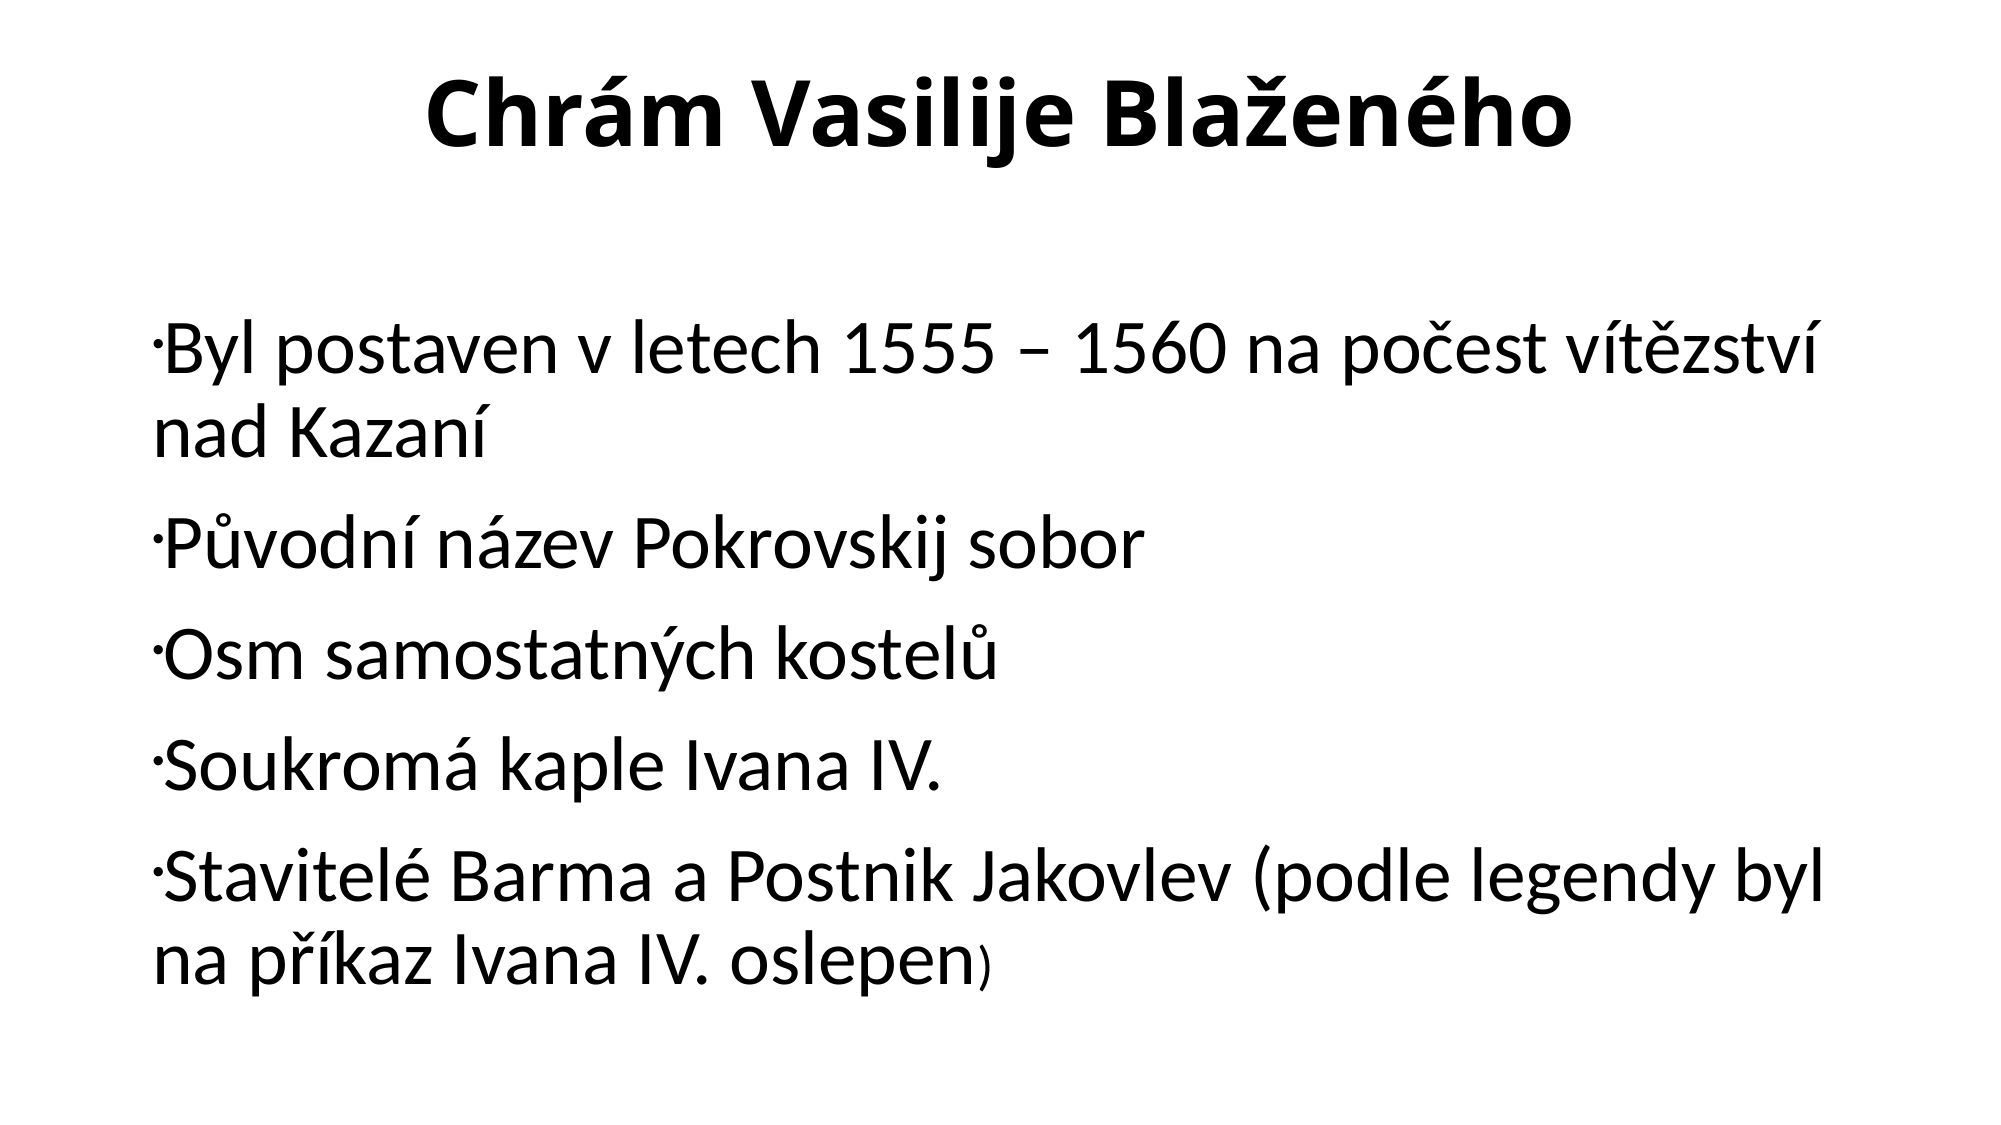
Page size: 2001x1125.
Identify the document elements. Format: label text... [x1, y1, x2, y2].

title Chrám Vasilije Blaženého [137, 59, 1863, 278]
list Byl postaven v letech 1555 – 1560 na počest vítězství nad Kazaní Původní název Pokrovskij sobor Osm samostatných kostelů Soukromá kaple Ivana IV. Stavitelé Barma a Postnik Jakovlev (podle legendy byl na příkaz Ivana IV. oslepen) [137, 299, 1863, 1014]
